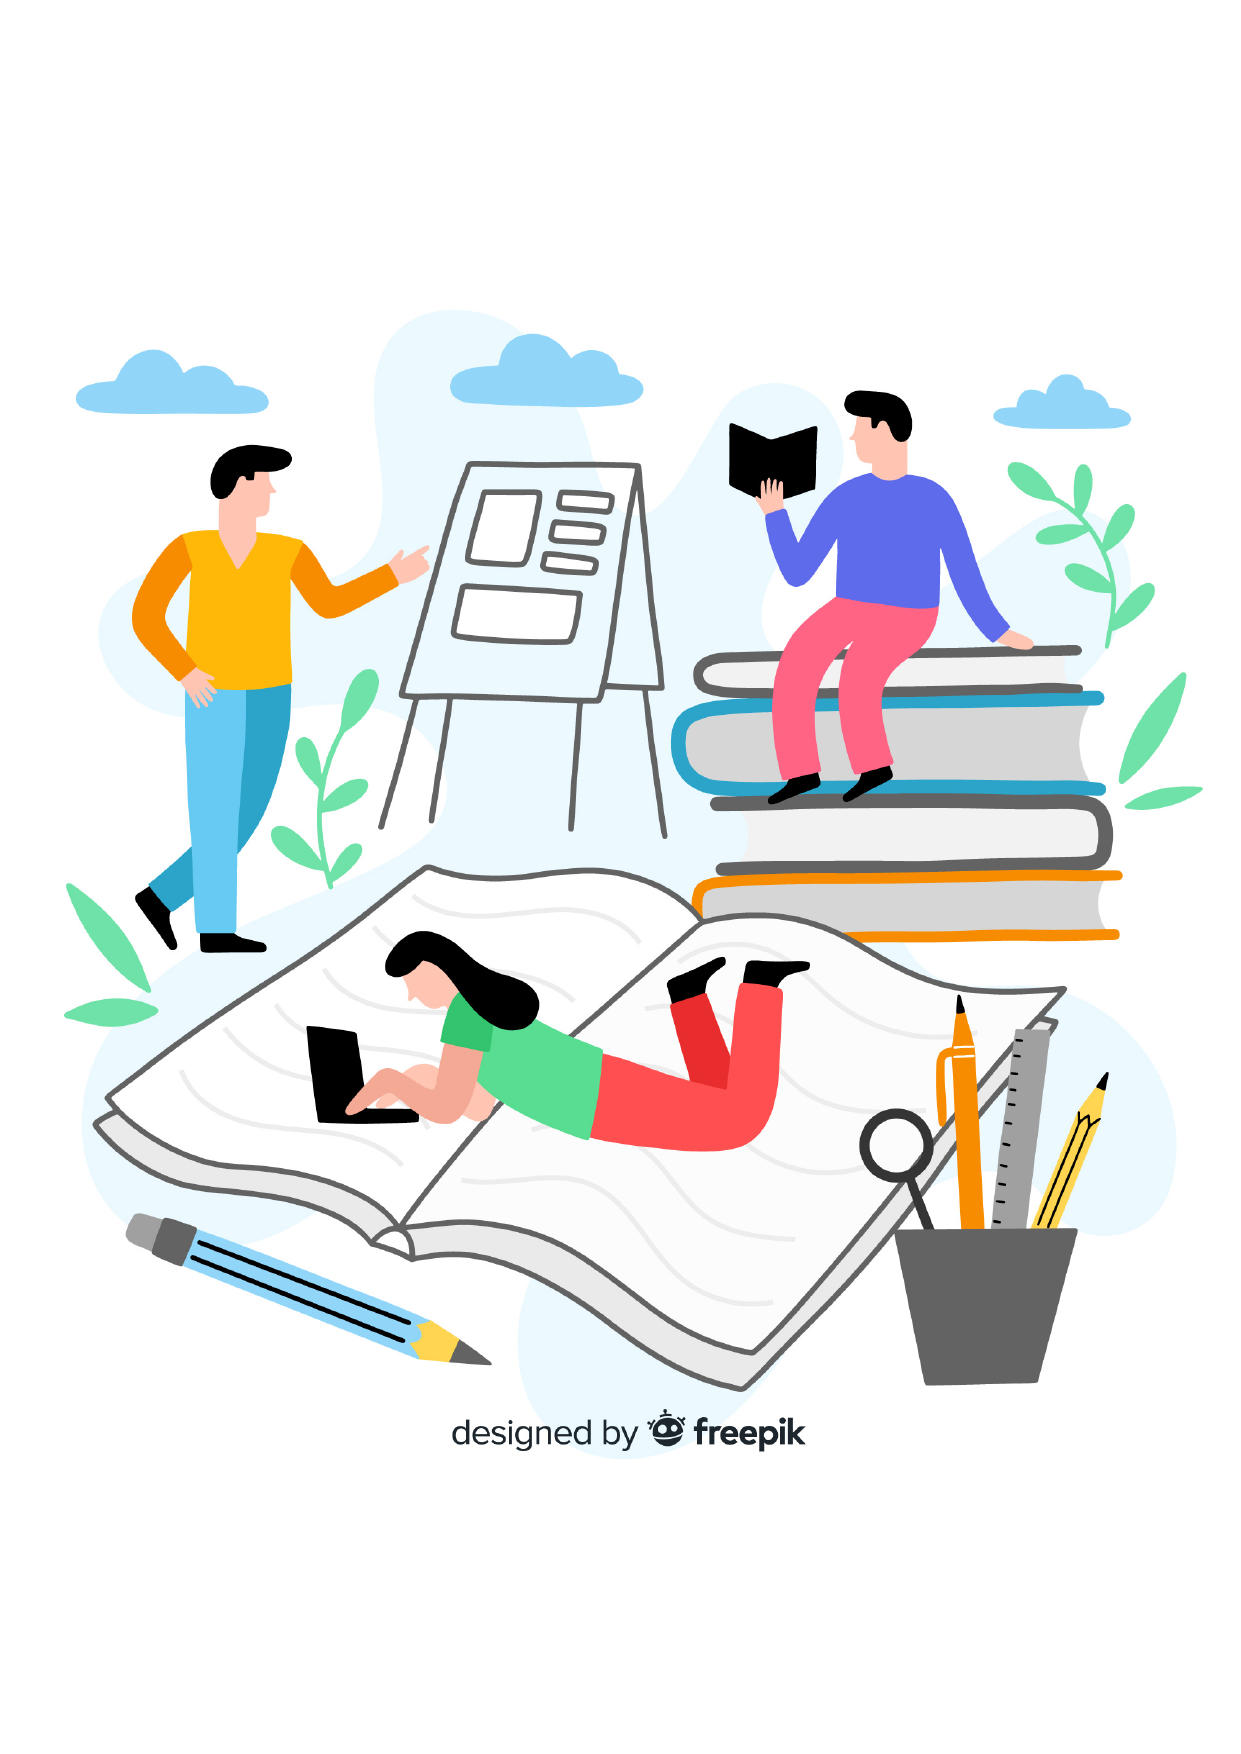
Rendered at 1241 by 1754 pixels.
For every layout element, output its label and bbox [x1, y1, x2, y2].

picture [8, 263, 1241, 1505]
